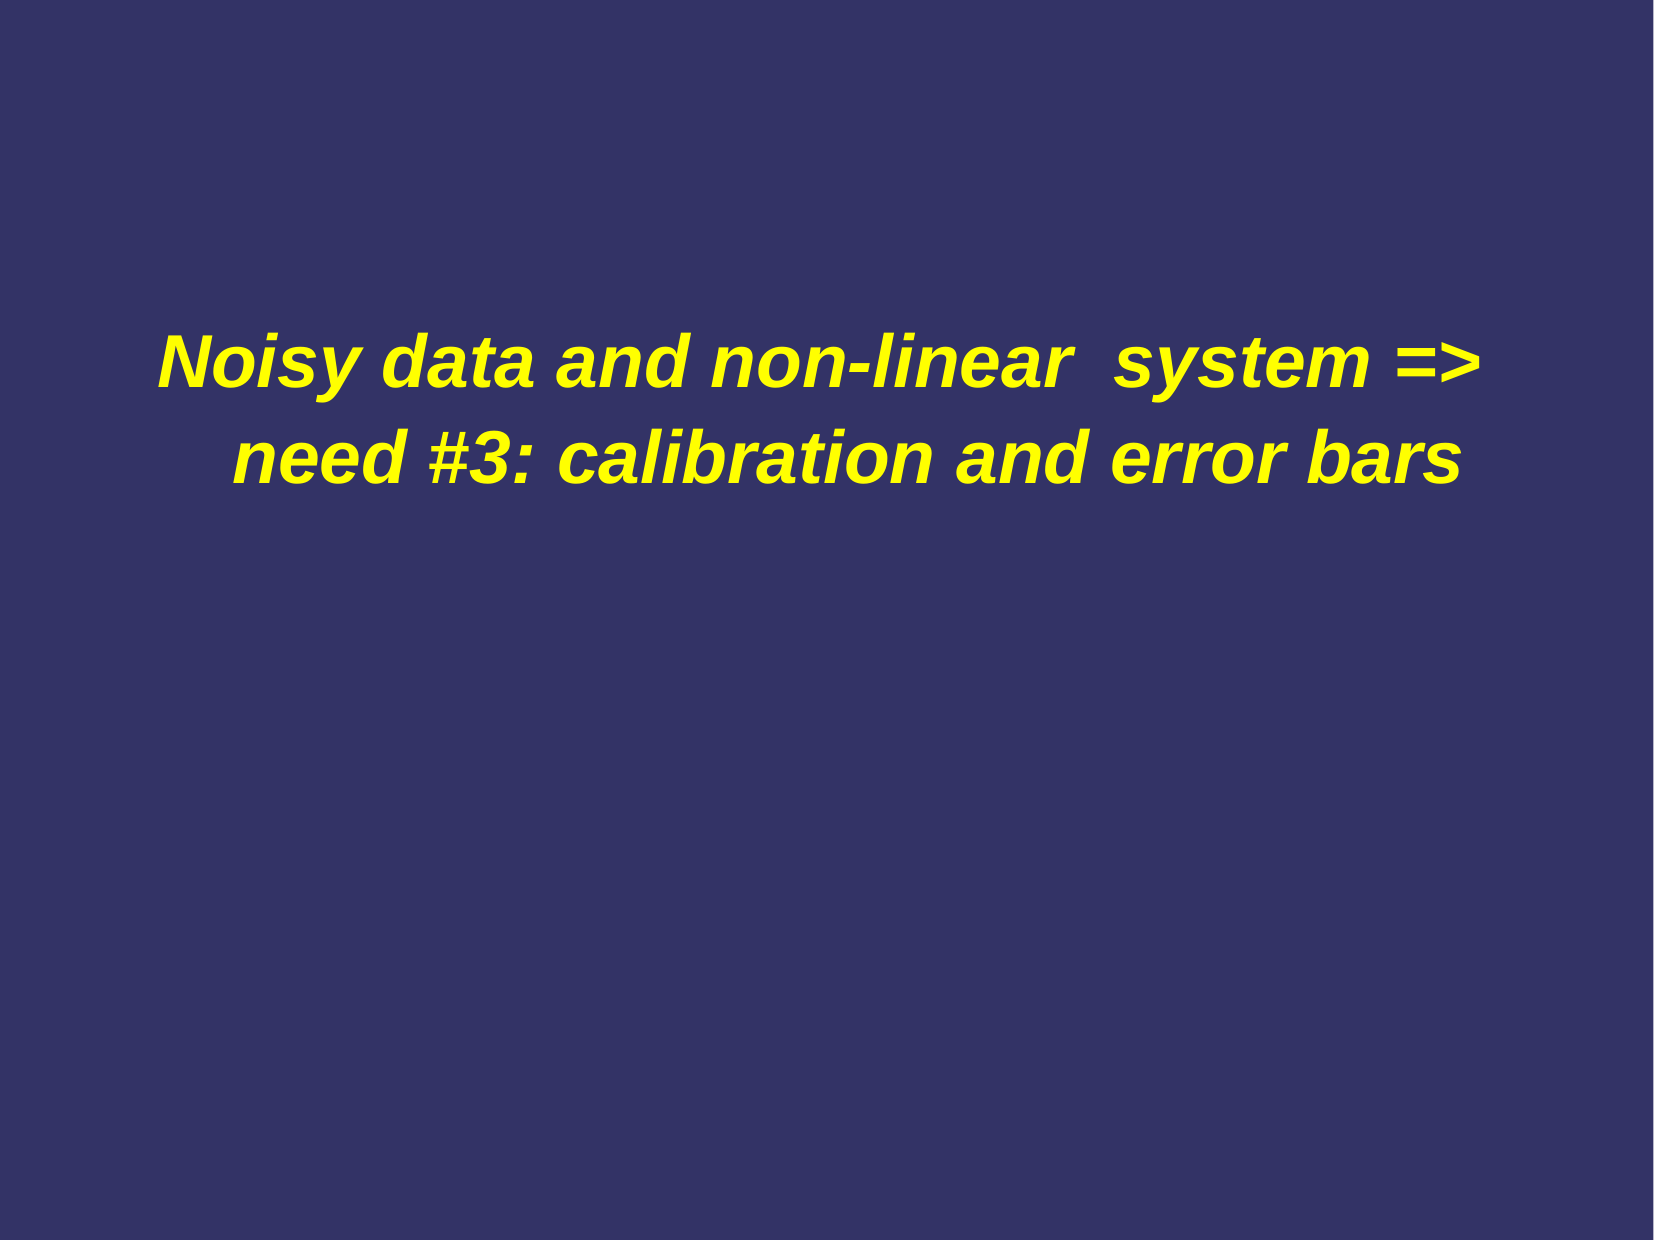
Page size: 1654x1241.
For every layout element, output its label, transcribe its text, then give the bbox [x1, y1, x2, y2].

title Noisy data and non-linear system => need #3: calibration and error bars [113, 294, 1526, 513]
